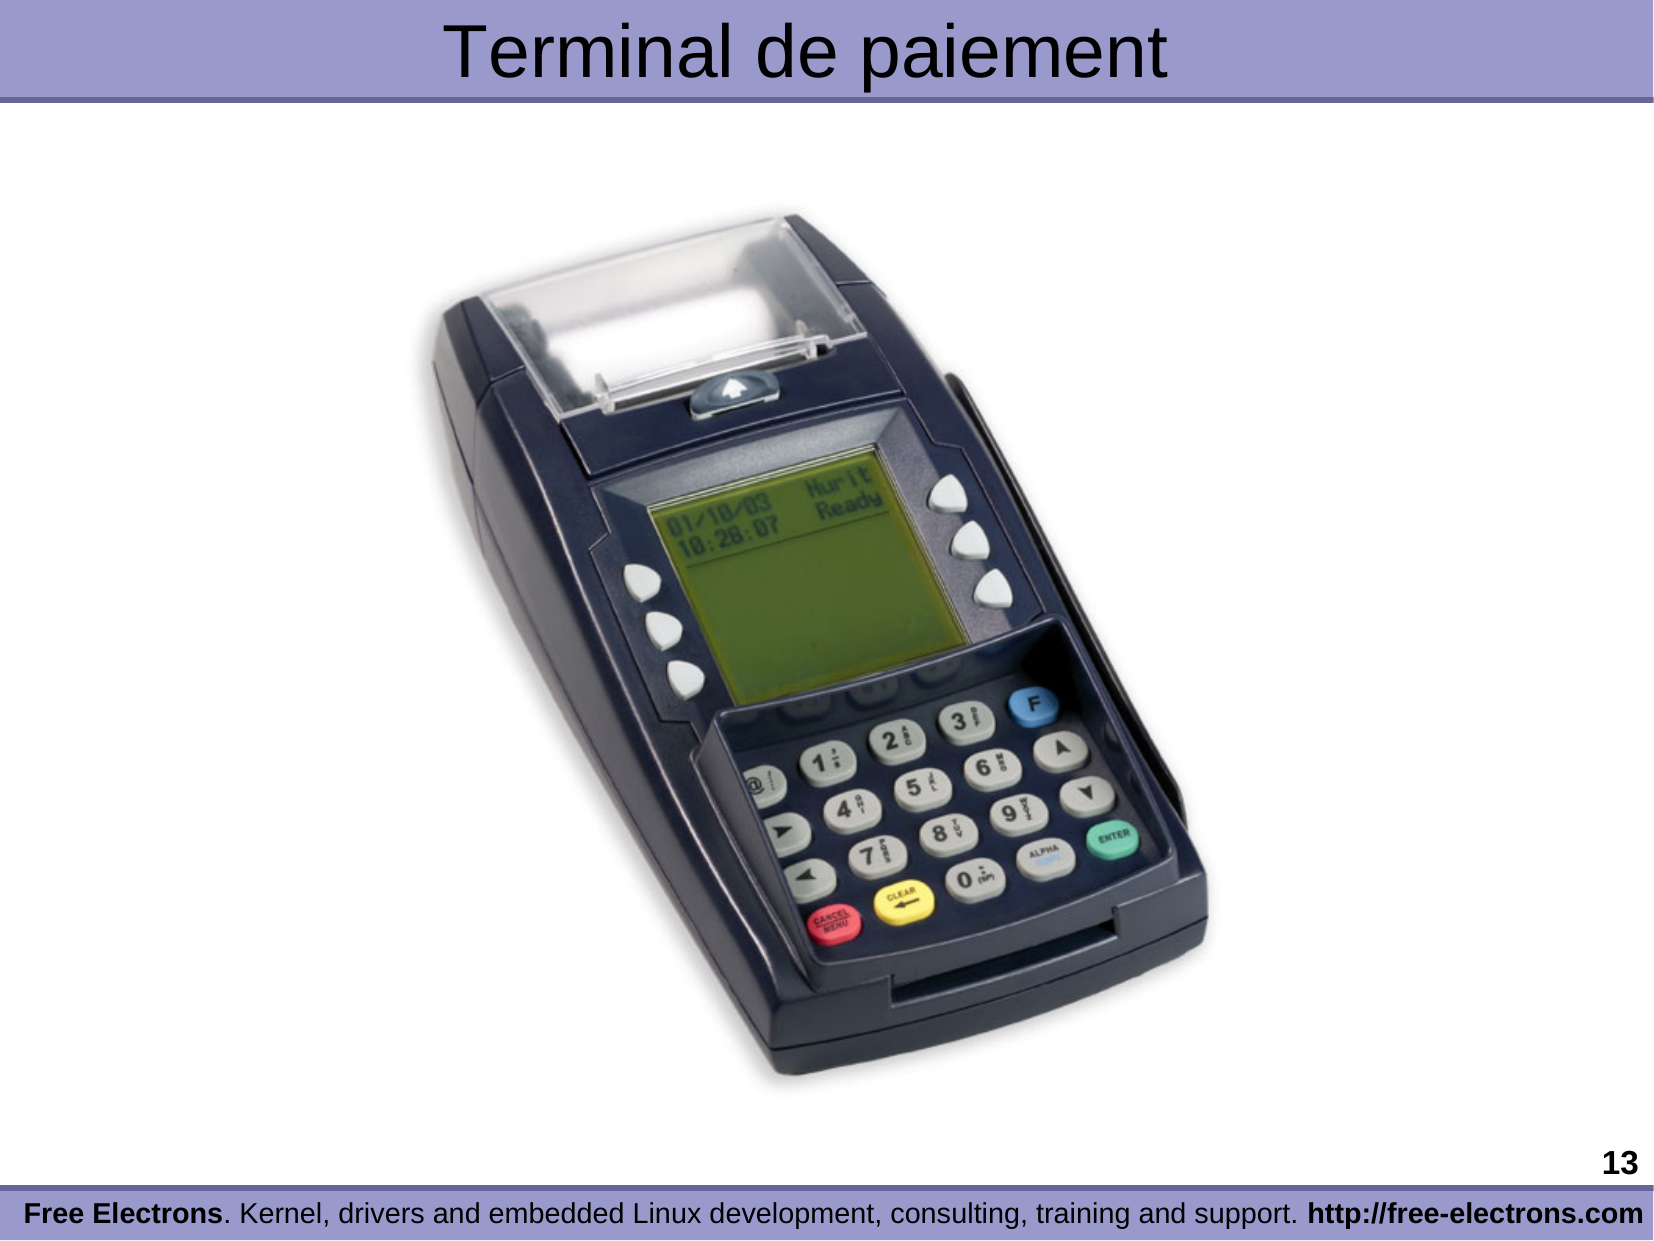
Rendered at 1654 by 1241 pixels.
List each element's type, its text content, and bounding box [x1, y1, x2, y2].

title Terminal de paiement [60, 4, 1551, 98]
picture [397, 156, 1298, 1132]
